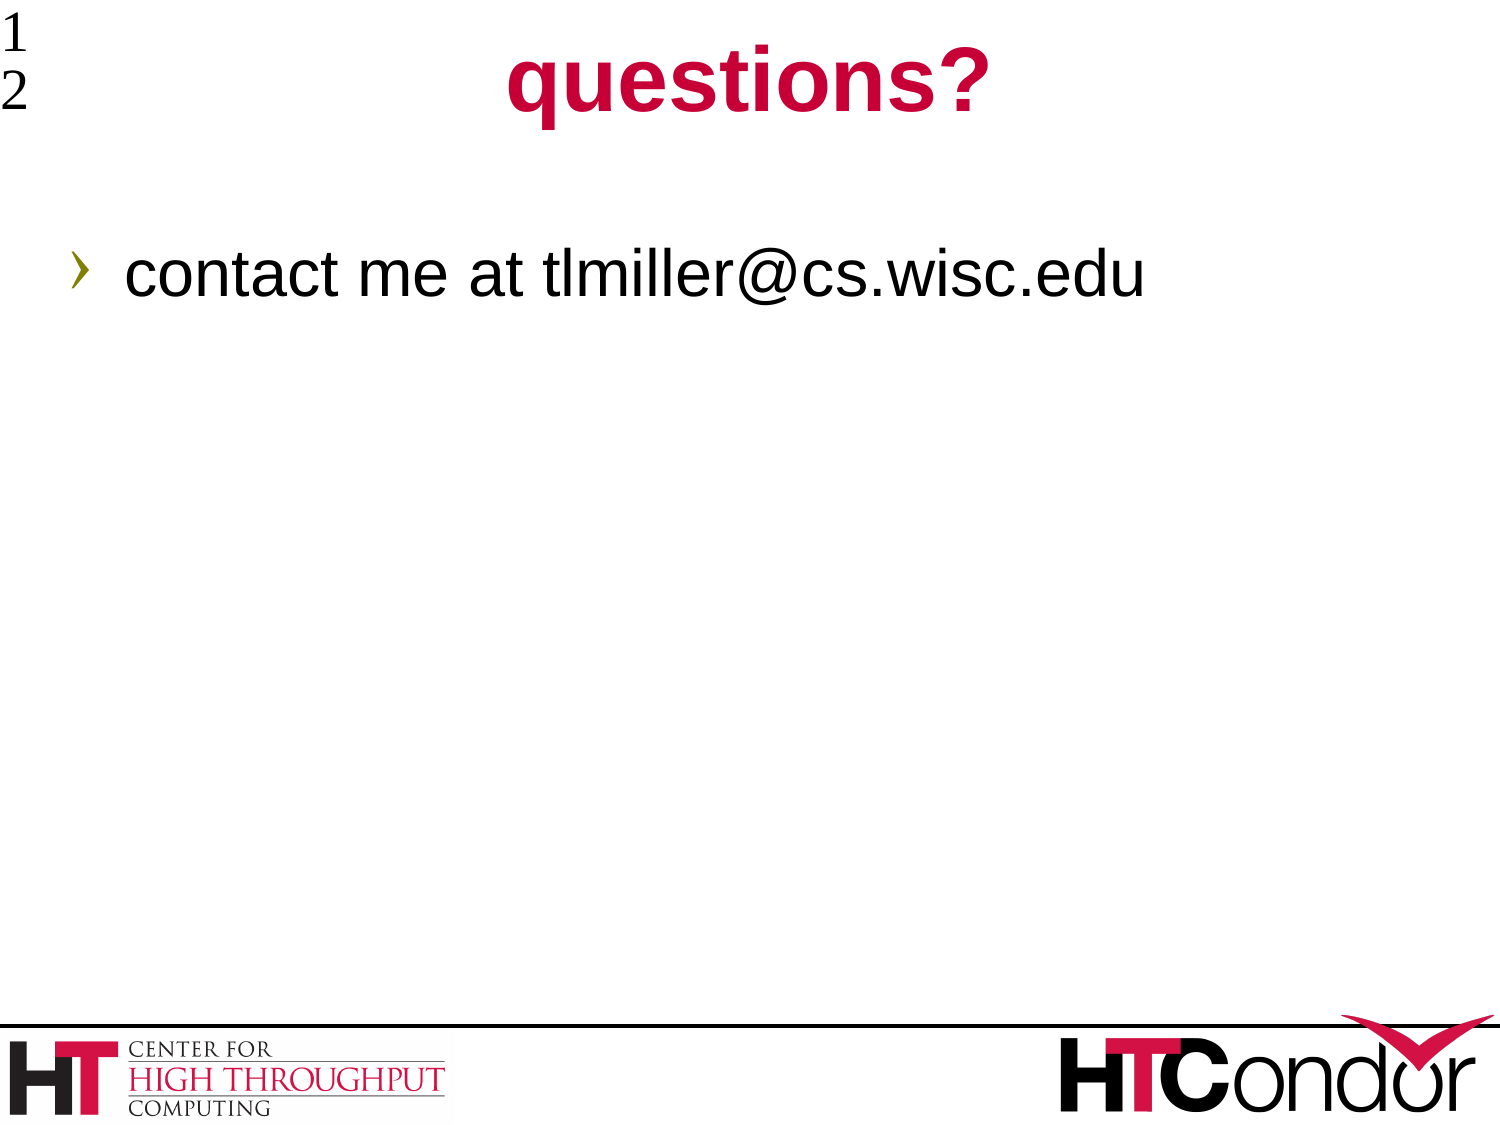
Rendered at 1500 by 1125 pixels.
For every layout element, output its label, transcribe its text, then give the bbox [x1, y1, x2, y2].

title questions? [0, 0, 1500, 150]
picture [1055, 1014, 1500, 1119]
list contact me at tlmiller@cs.wisc.edu [52, 222, 1431, 916]
picture [0, 1029, 454, 1125]
